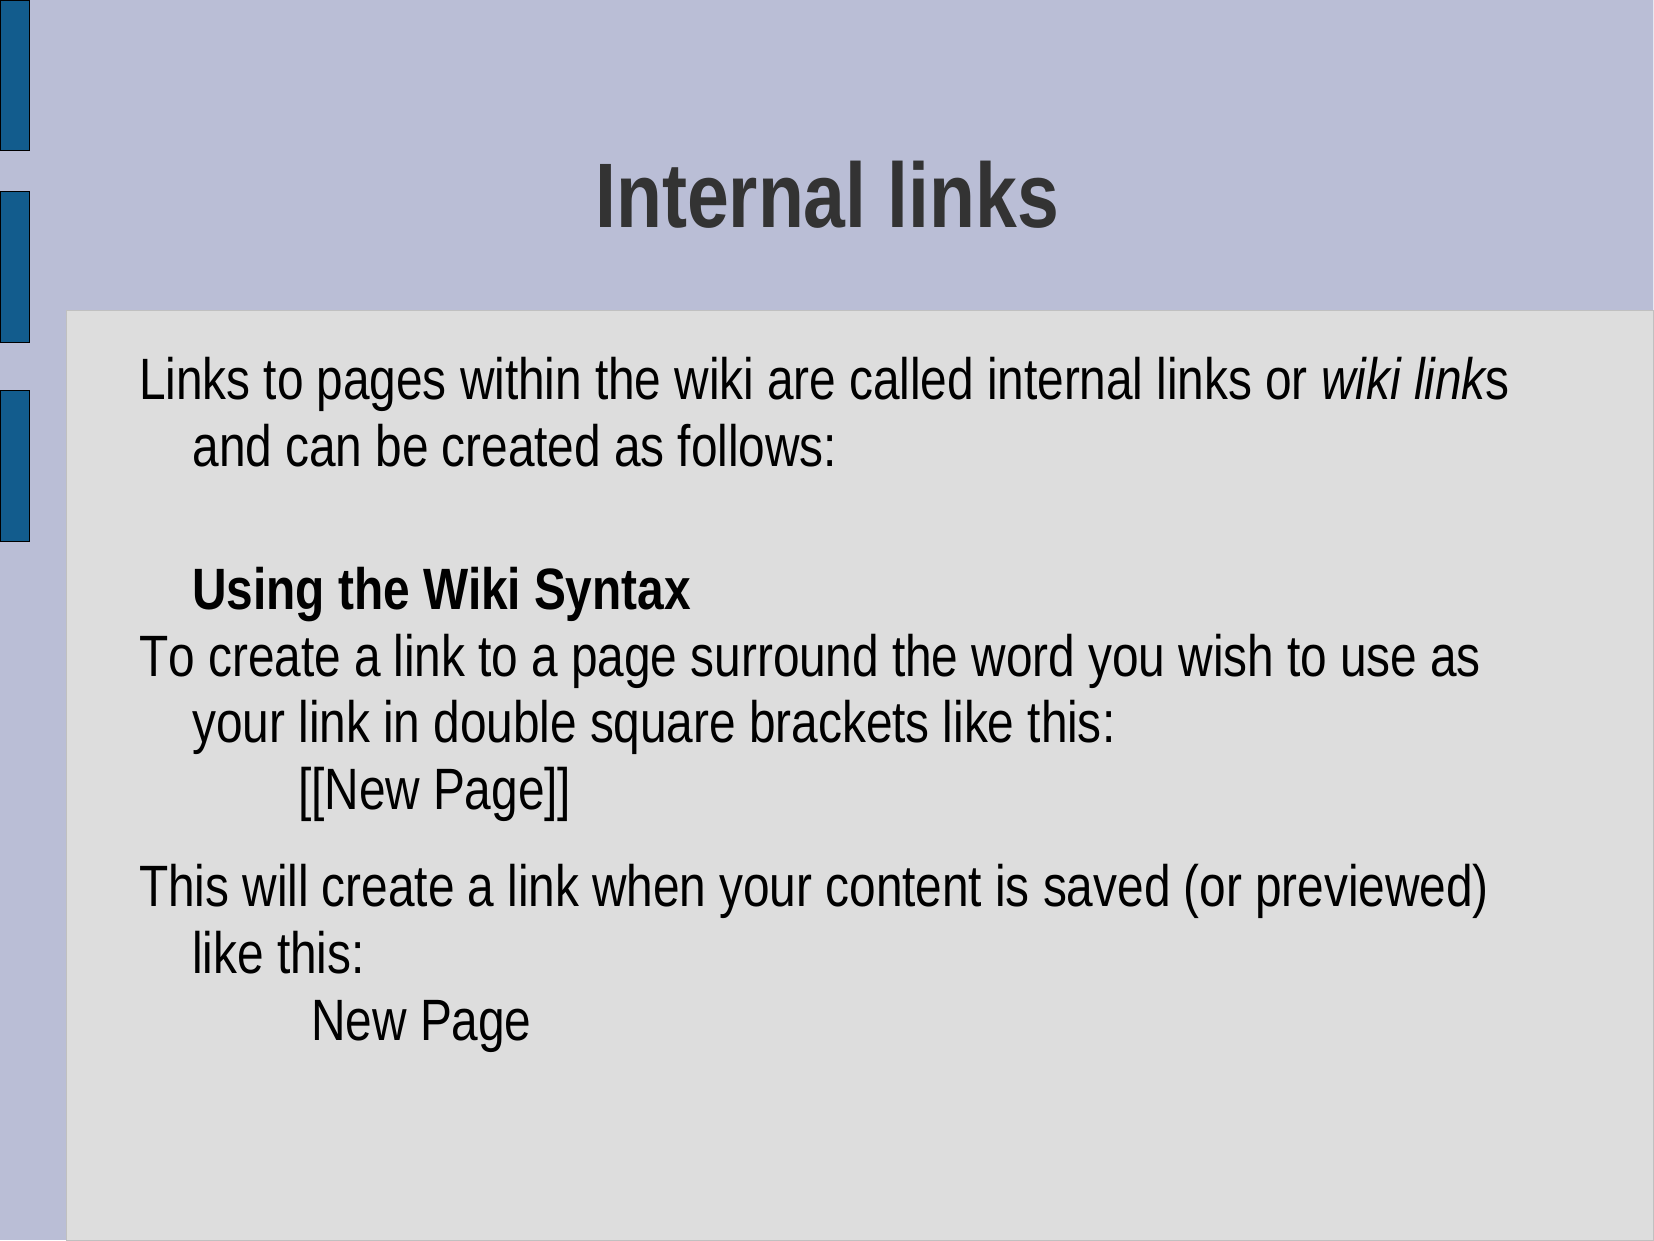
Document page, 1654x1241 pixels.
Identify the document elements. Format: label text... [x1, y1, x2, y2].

list Links to pages within the wiki are called internal links or wiki links and can be created as follows: Using the Wiki Syntax To create a link to a page surround the word you wish to use as your link in double square brackets like this: [[New Page]] This will create a link when your content is saved (or previewed) like this: New Page [121, 344, 1534, 1127]
title Internal links [121, 91, 1534, 299]
